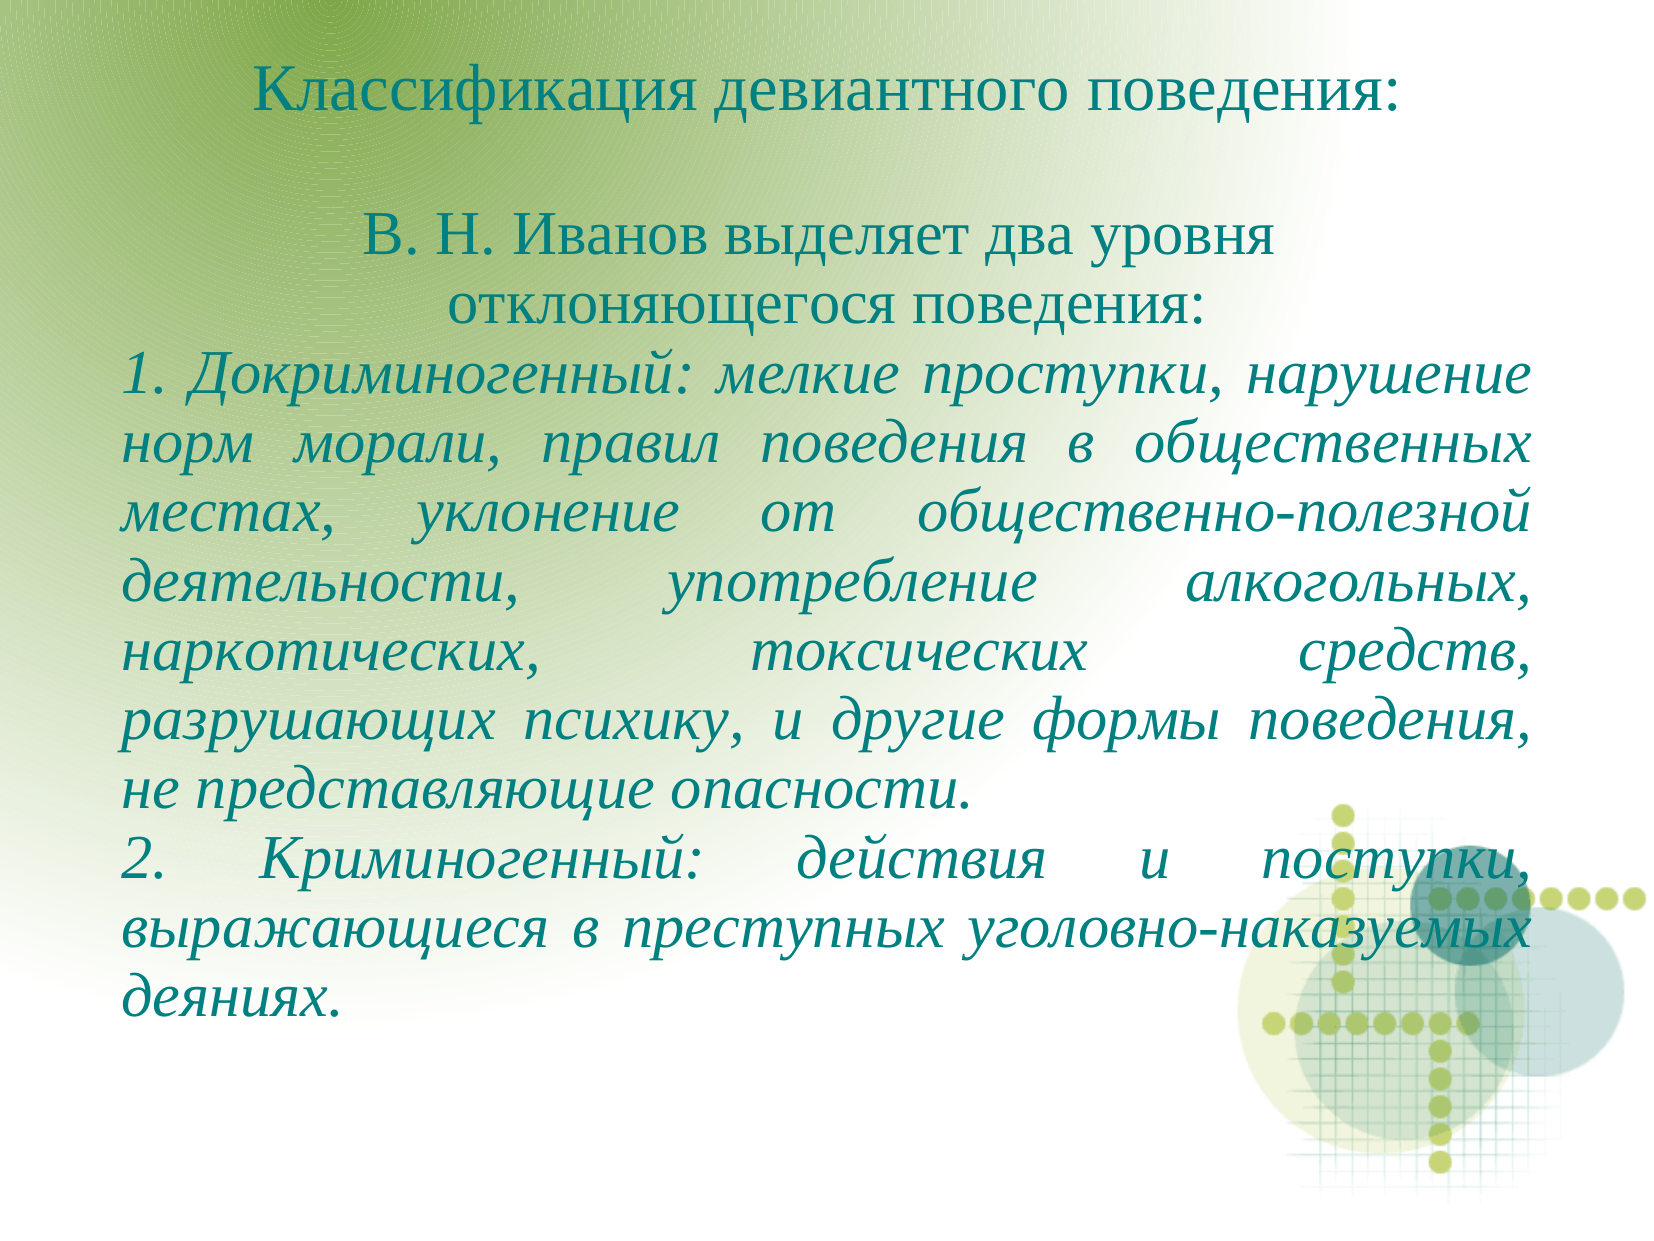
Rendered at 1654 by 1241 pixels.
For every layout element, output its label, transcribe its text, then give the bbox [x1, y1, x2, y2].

picture [1224, 792, 1654, 1211]
subtitle Классификация девиантного поведения: В. Н. Иванов выделяет два уровня отклоняющегося поведения: 1. Докриминогенный: мелкие проступки, нарушение норм морали, правил поведения в общественных местах, уклонение от общественно-полезной деятельности, употребление алкогольных, наркотических, токсических средств, разрушающих психику, и другие формы поведения, не представляющие опасности. 2. Криминогенный: действия и поступки, выражающиеся в преступных уголовно-наказуемых деяниях. [121, 49, 1534, 1179]
